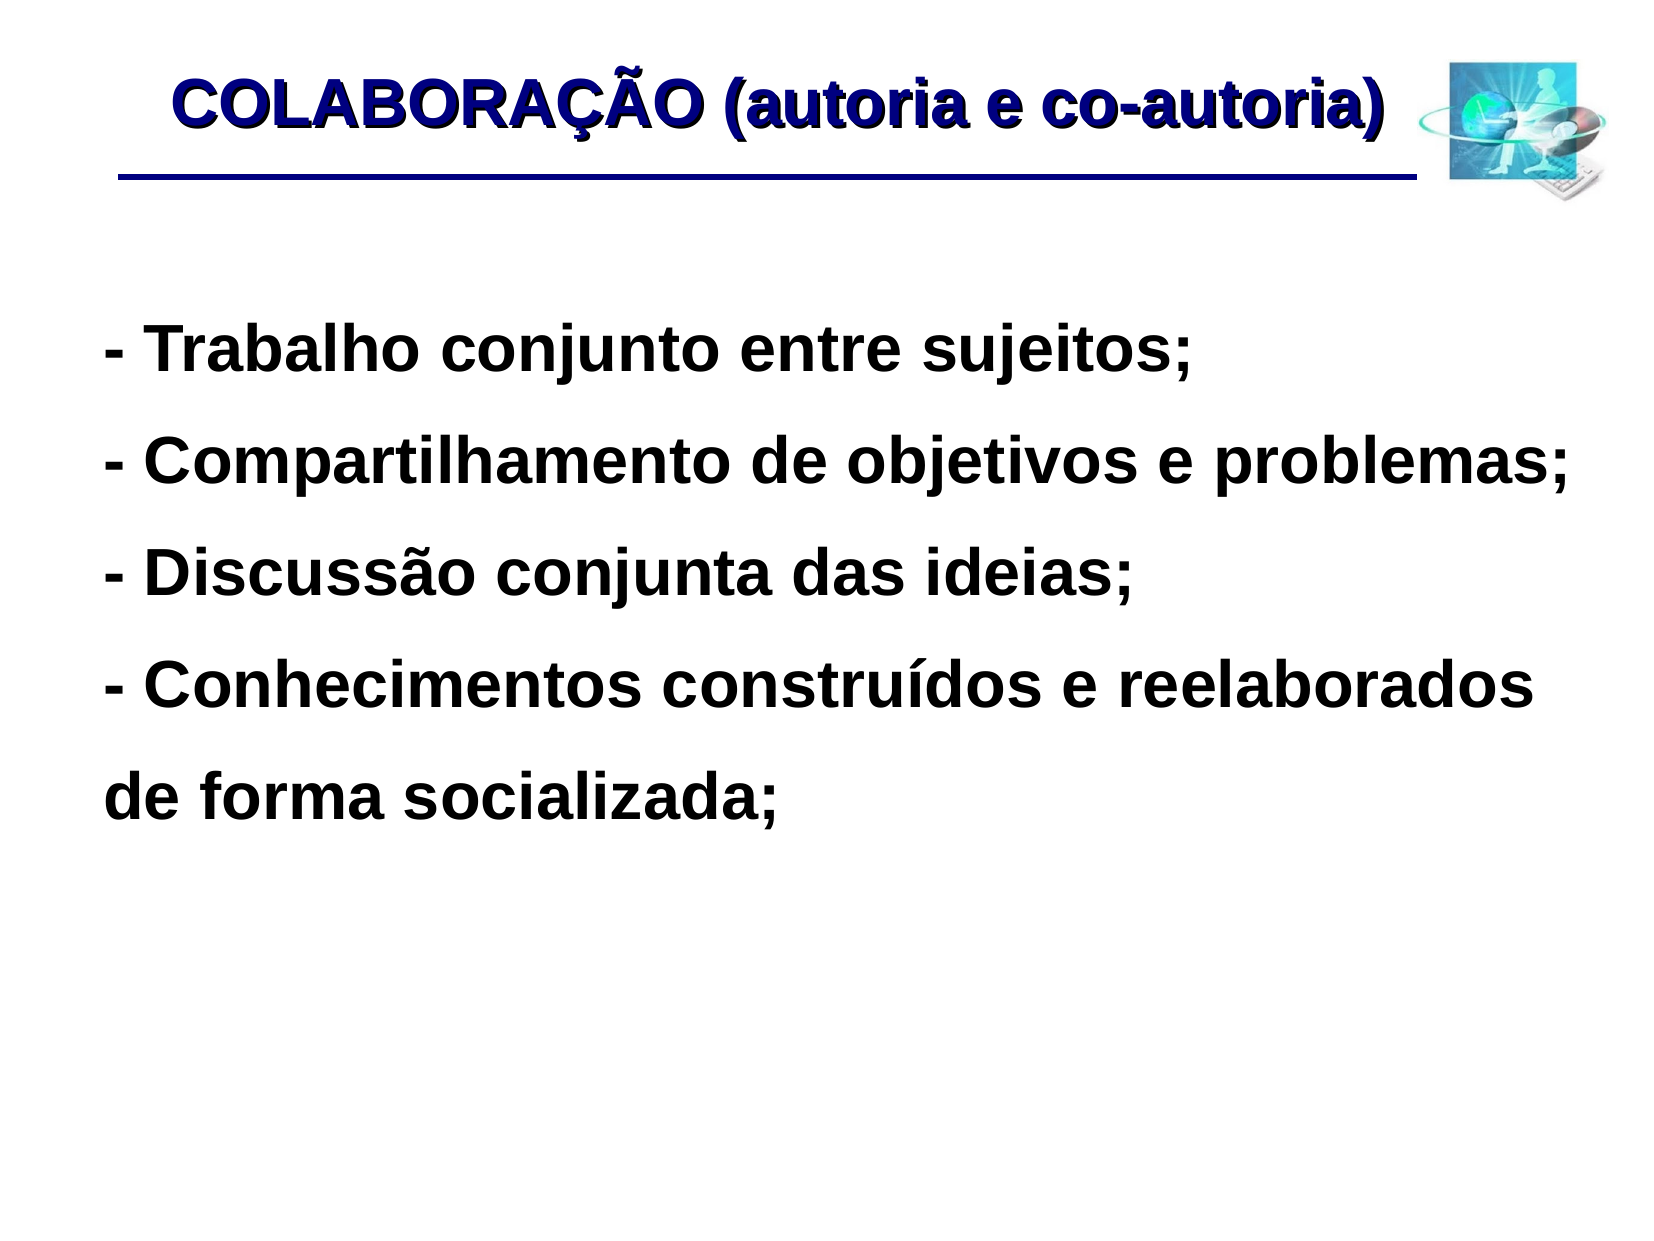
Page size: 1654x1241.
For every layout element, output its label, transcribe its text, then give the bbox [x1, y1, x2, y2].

picture [1417, 59, 1609, 211]
text_box - Trabalho conjunto entre sujeitos; - Compartilhamento de objetivos e problemas; - Discussão conjunta das ideias; - Conhecimentos construídos e reelaborados de forma socializada; [88, 265, 1625, 1211]
text_box COLABORAÇÃO (autoria e co-autoria) [118, 58, 1421, 148]
